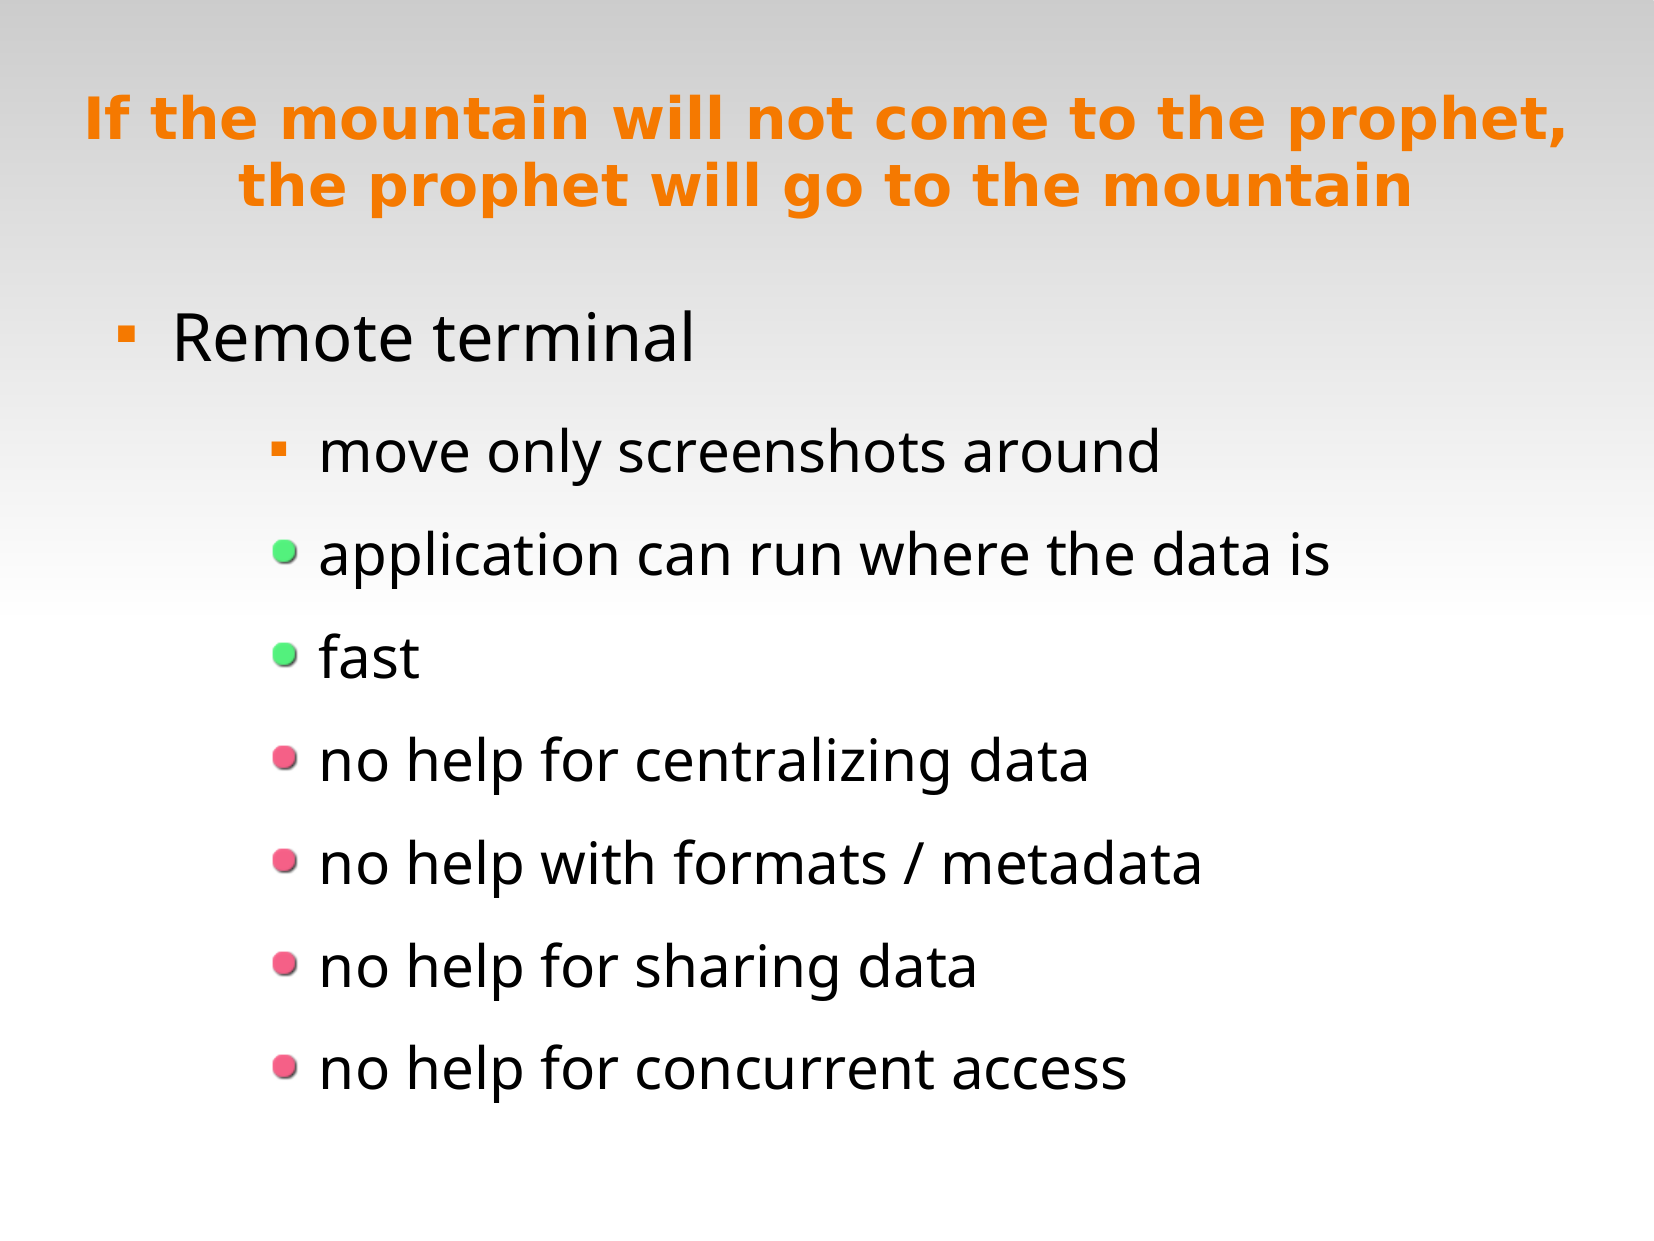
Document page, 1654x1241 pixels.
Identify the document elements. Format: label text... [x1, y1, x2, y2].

list Remote terminal move only screenshots around application can run where the data is fast no help for centralizing data no help with formats / metadata no help for sharing data no help for concurrent access [82, 290, 1546, 1173]
title If the mountain will not come to the prophet, the prophet will go to the mountain [82, 49, 1571, 257]
